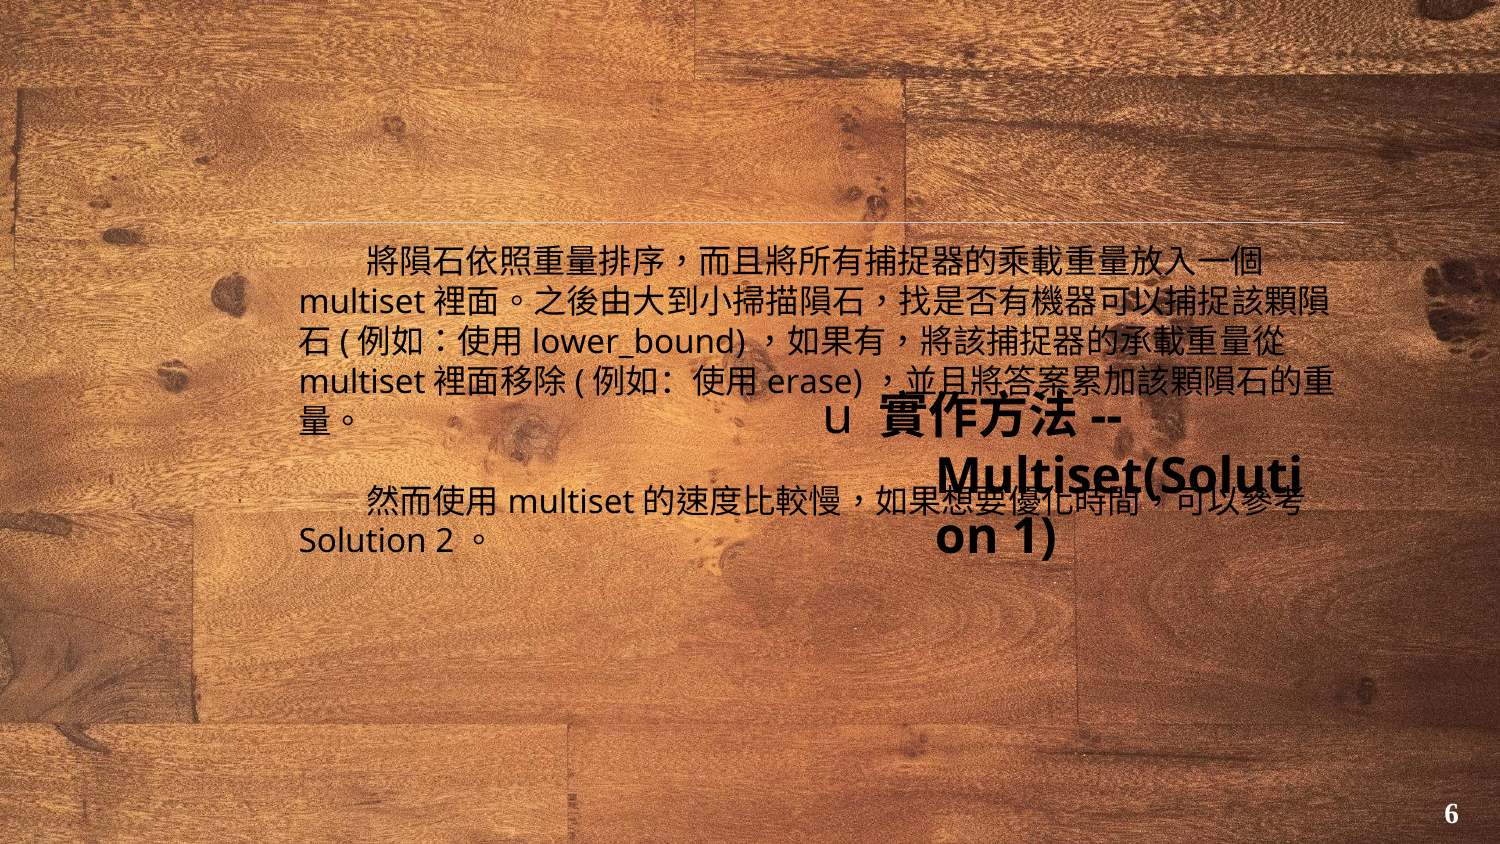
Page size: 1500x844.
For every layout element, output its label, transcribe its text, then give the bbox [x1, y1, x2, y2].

slide_number 6 [1429, 779, 1500, 844]
text_box 將隕石依照重量排序，而且將所有捕捉器的乘載重量放入一個multiset裡面。之後由大到小掃描隕石，找是否有機器可以捕捉該顆隕石(例如：使用lower_bound)，如果有，將該捕捉器的承載重量從multiset裡面移除(例如：使用erase)，並且將答案累加該顆隕石的重量。 然而使用multiset的速度比較慢，如果想要優化時間，可以參考Solution 2。 [284, 233, 1369, 567]
title 實作方法--Multiset(Solution 1) [255, 117, 1341, 233]
